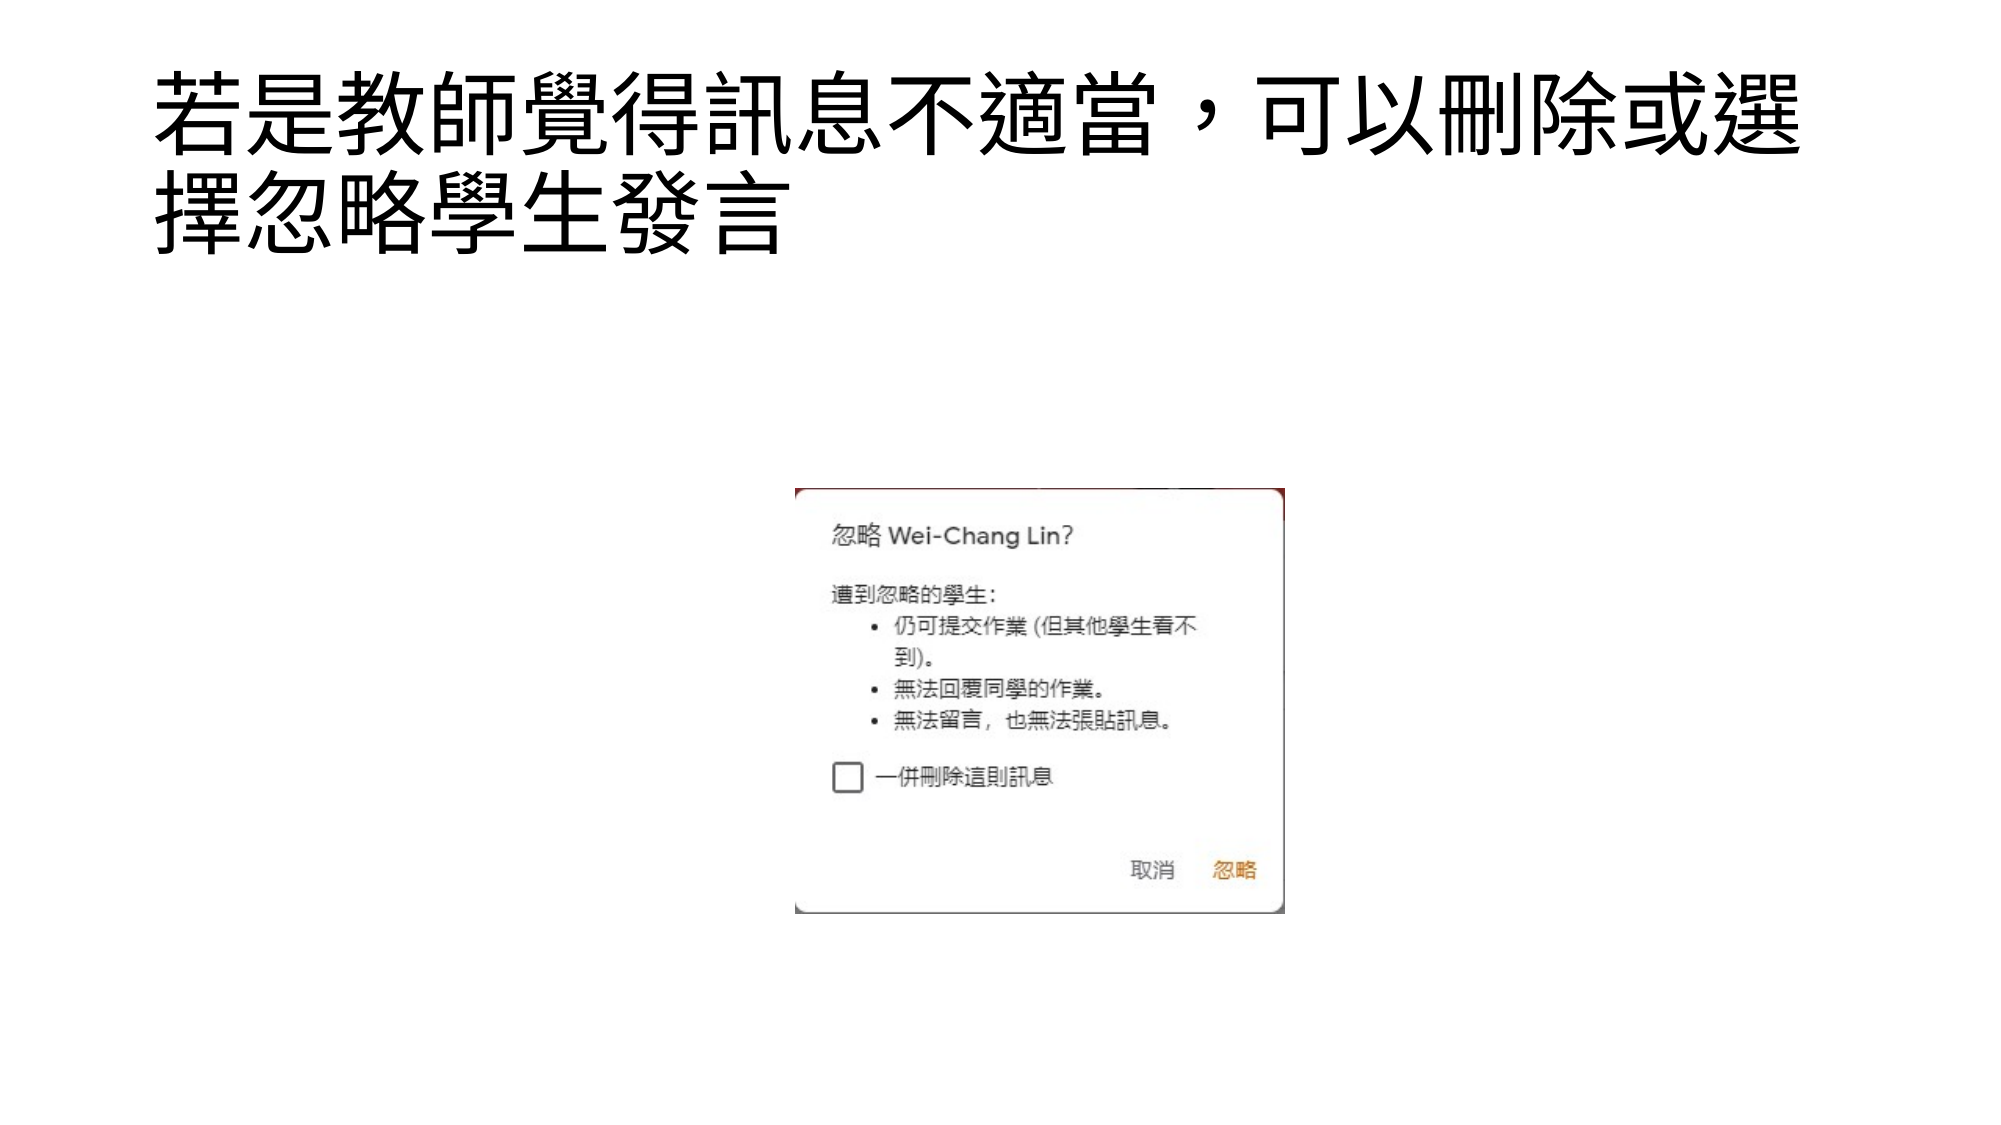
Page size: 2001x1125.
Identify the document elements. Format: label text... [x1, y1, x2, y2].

picture [795, 488, 1285, 914]
title 若是教師覺得訊息不適當，可以刪除或選擇忽略學生發言 [137, 59, 1863, 278]
